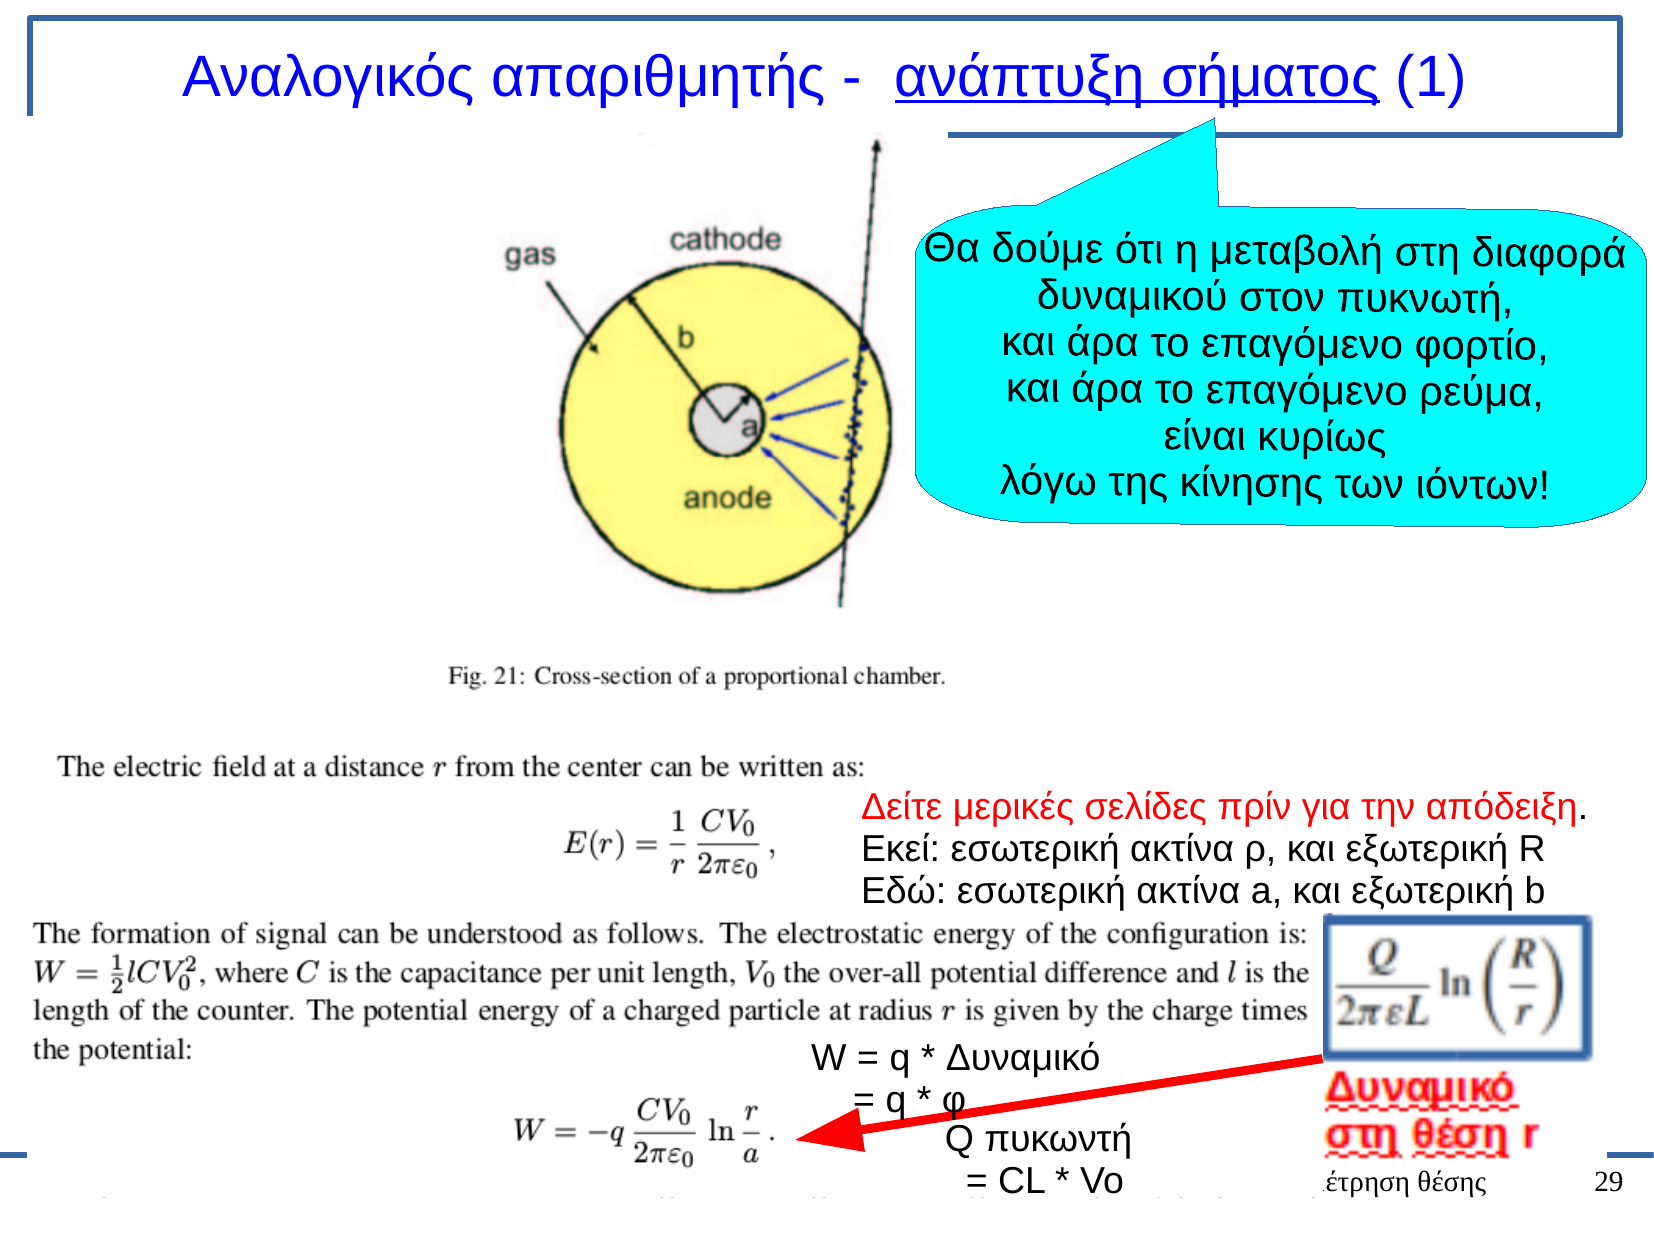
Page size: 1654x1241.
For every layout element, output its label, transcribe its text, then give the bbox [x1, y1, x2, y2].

picture [12, 116, 948, 886]
text_box W = q * Δυναμικό = q * φ [796, 1029, 1124, 1128]
text_box Δείτε μερικές σελίδες πρίν για την απόδειξη. Εκεί: εσωτερική ακτίνα ρ, και εξωτερική R Εδώ: εσωτερική ακτίνα a, και εξωτερική b [846, 777, 1604, 961]
text_box Θα δούμε ότι η μεταβολή στη διαφορά δυναμικού στον πυκνωτή, και άρα το επαγόμενο φορτίο, και άρα το επαγόμενο ρεύμα, είναι κυρίως λόγω της κίνησης των ιόντων! [915, 117, 1647, 528]
picture [27, 912, 1607, 1197]
text_box Q πυκωντή = CL * Vo [930, 1110, 1158, 1210]
title Αναλογικός απαριθμητής - ανάπτυξη σήματος (1) [30, 17, 1621, 136]
